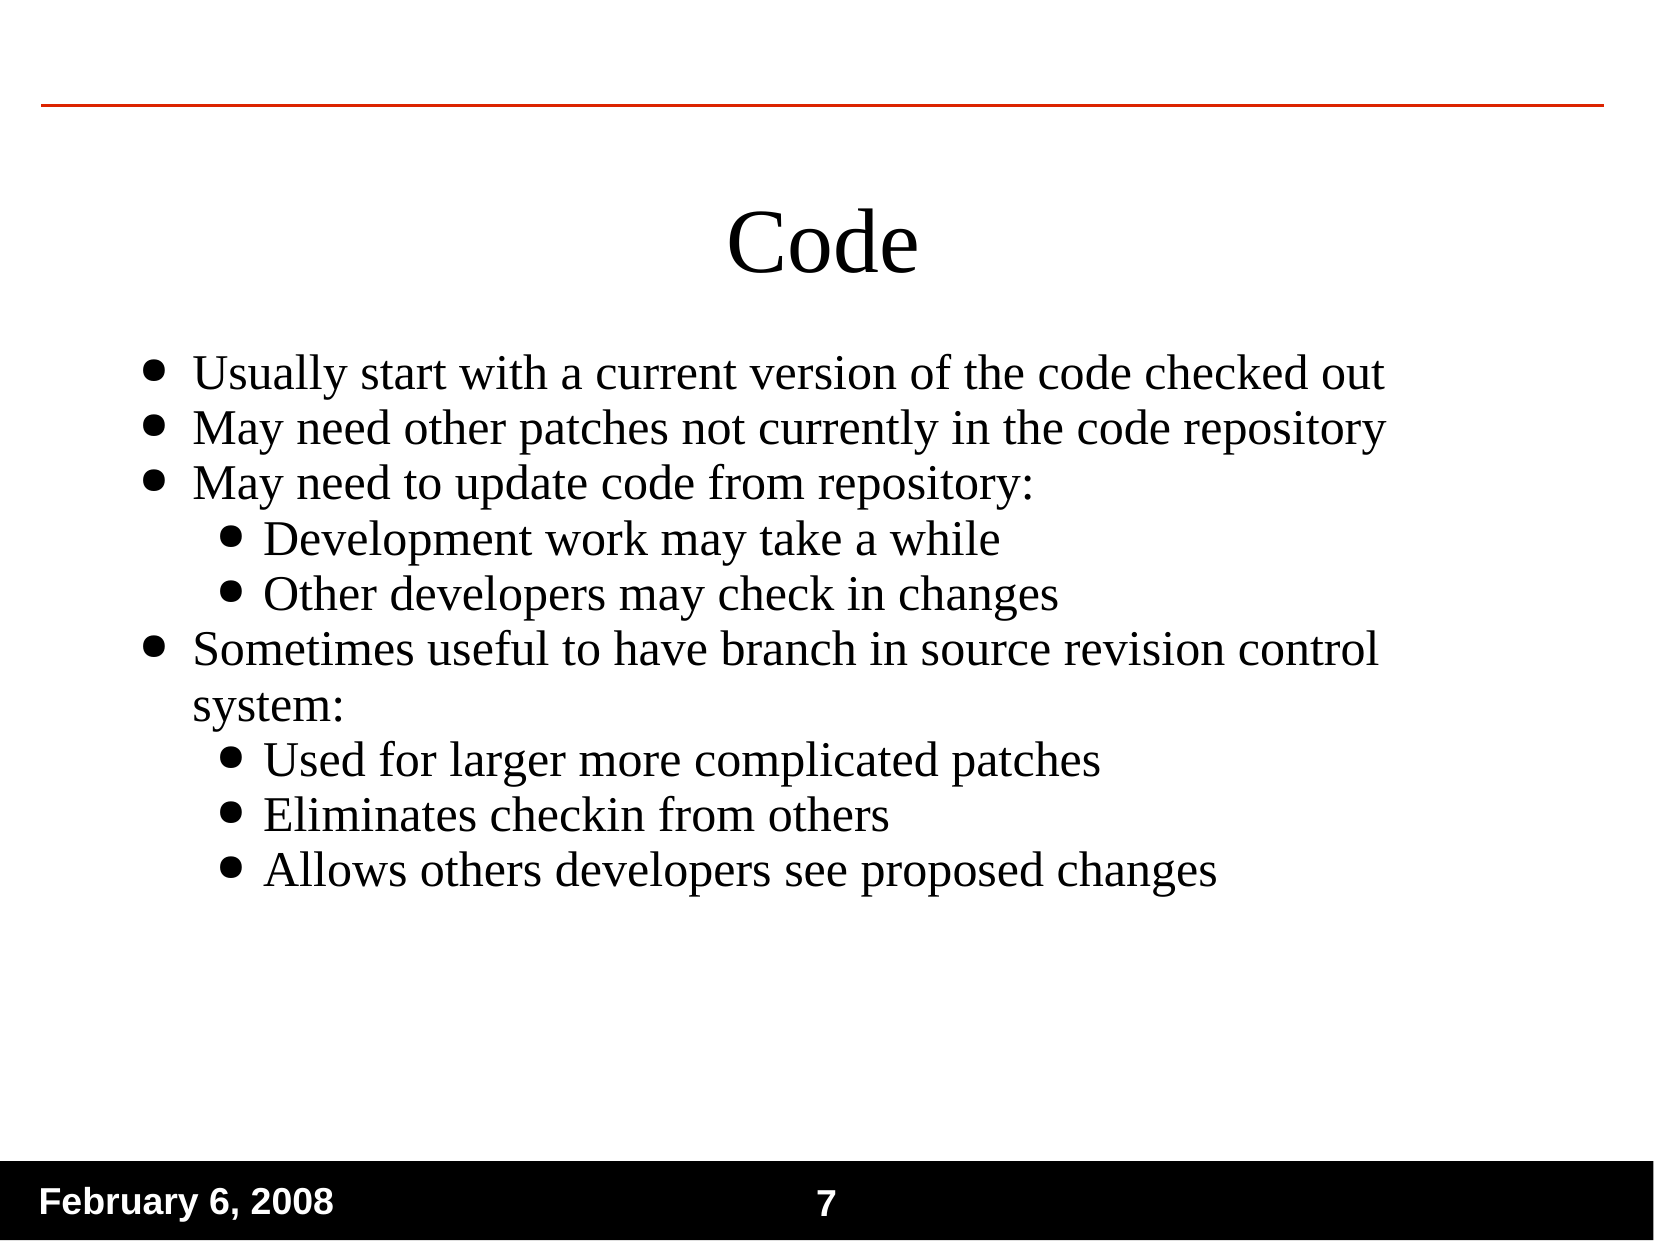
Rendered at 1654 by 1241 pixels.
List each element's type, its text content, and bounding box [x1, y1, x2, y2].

title Code [117, 137, 1530, 346]
list Usually start with a current version of the code checked out May need other patches not currently in the code repository May need to update code from repository: Development work may take a while Other developers may check in changes Sometimes useful to have branch in source revision control system: Used for larger more complicated patches Eliminates checkin from others Allows others developers see proposed changes [121, 344, 1534, 1127]
